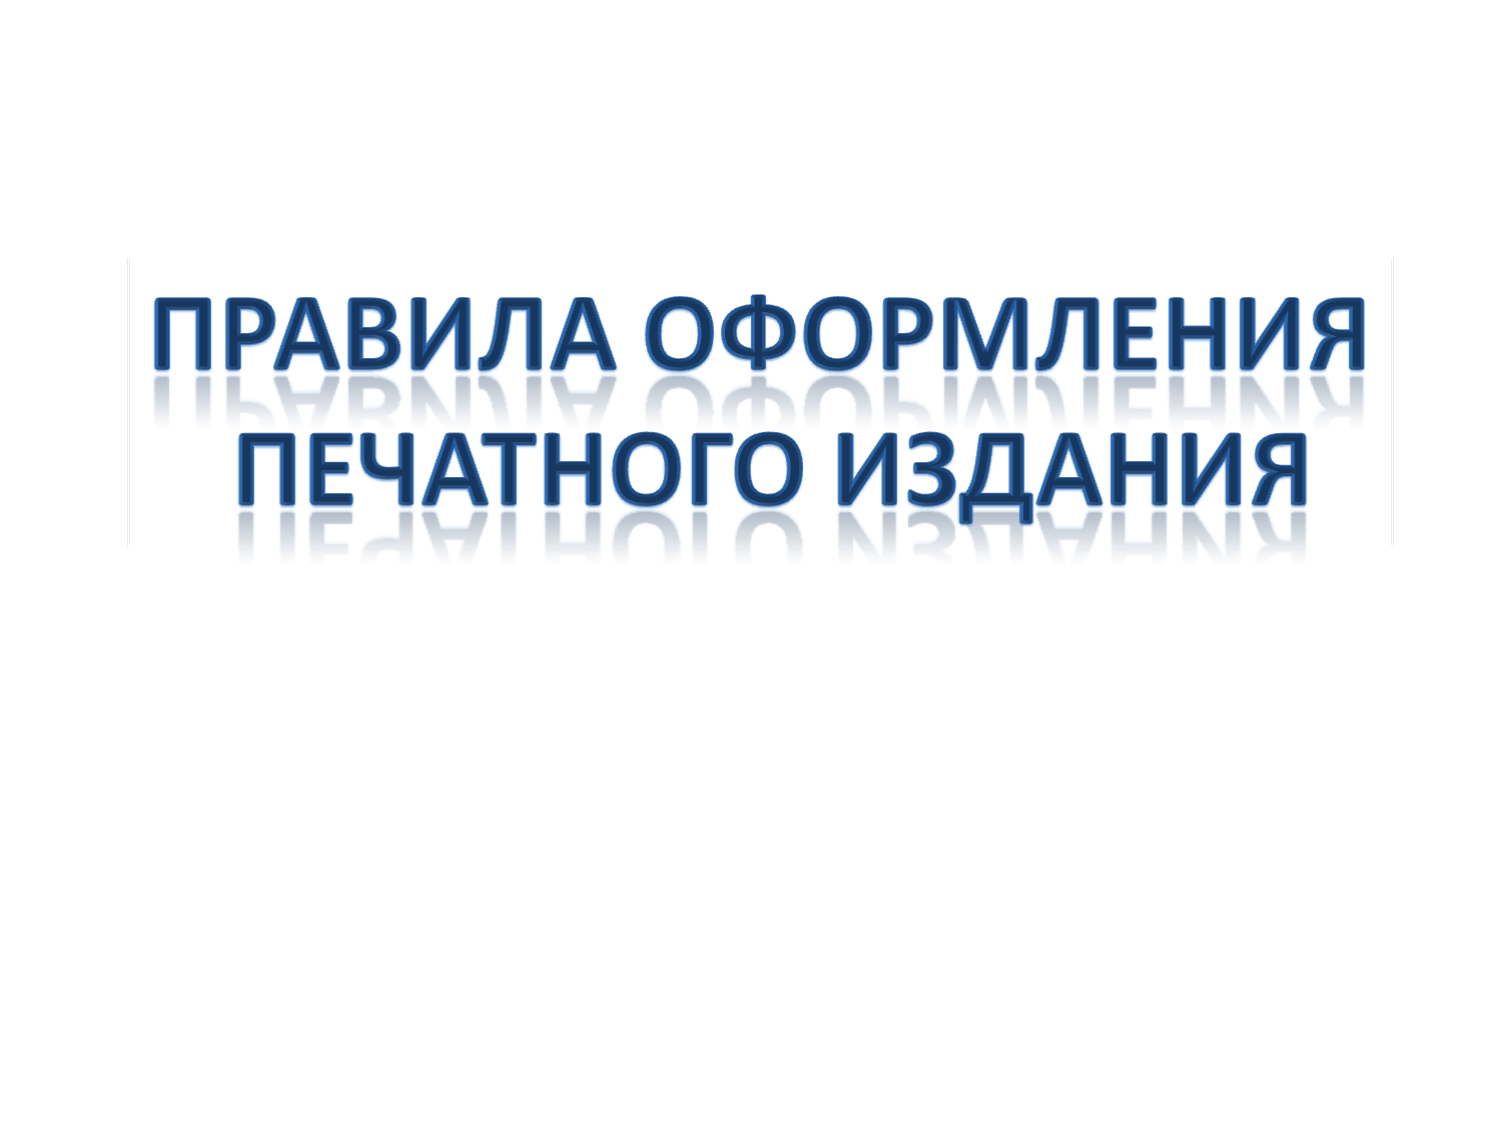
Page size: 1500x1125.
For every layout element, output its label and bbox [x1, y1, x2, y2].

picture [72, 226, 1447, 659]
